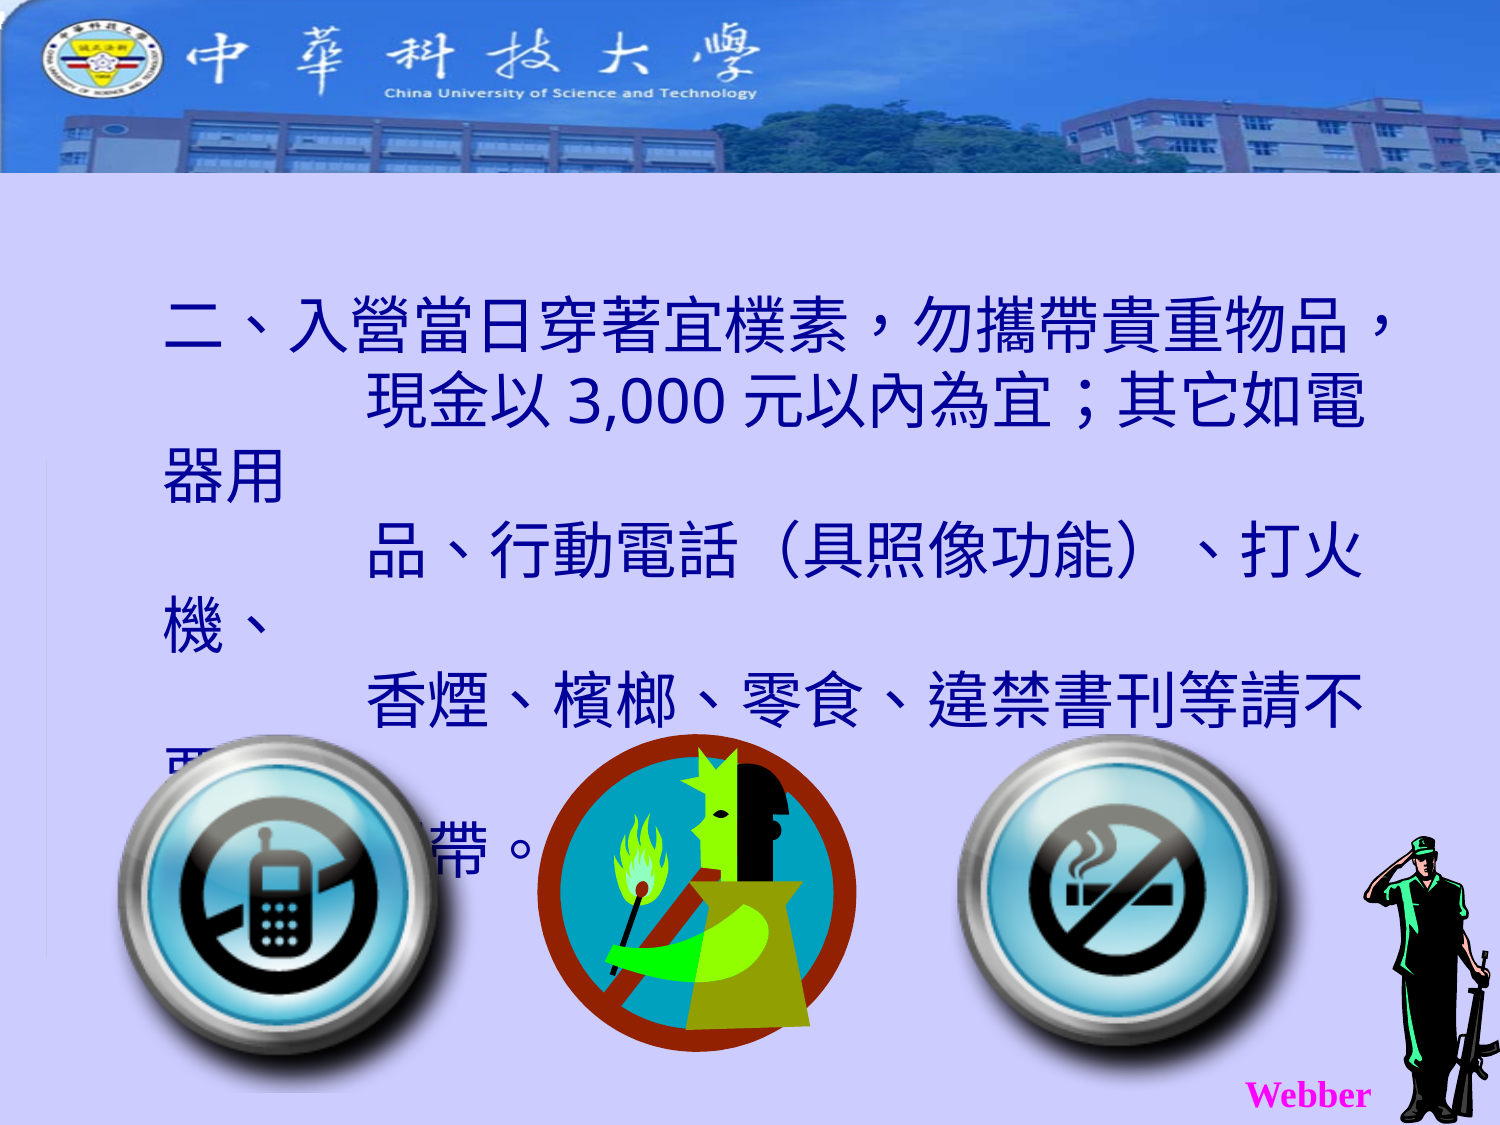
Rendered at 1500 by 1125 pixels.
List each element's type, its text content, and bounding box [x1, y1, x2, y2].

picture [537, 734, 857, 1052]
text_box 二、入營當日穿著宜樸素，勿攜帶貴重物品， 現金以3,000元以內為宜；其它如電器用 品、行動電話（具照像功能）、打火機、 香煙、檳榔、零食、違禁書刊等請不要 攜帶。 [148, 279, 1412, 894]
text_box Webber [1229, 1062, 1407, 1123]
picture [0, 0, 1500, 173]
picture [1363, 835, 1500, 1125]
picture [100, 717, 476, 1093]
picture [950, 727, 1326, 1093]
